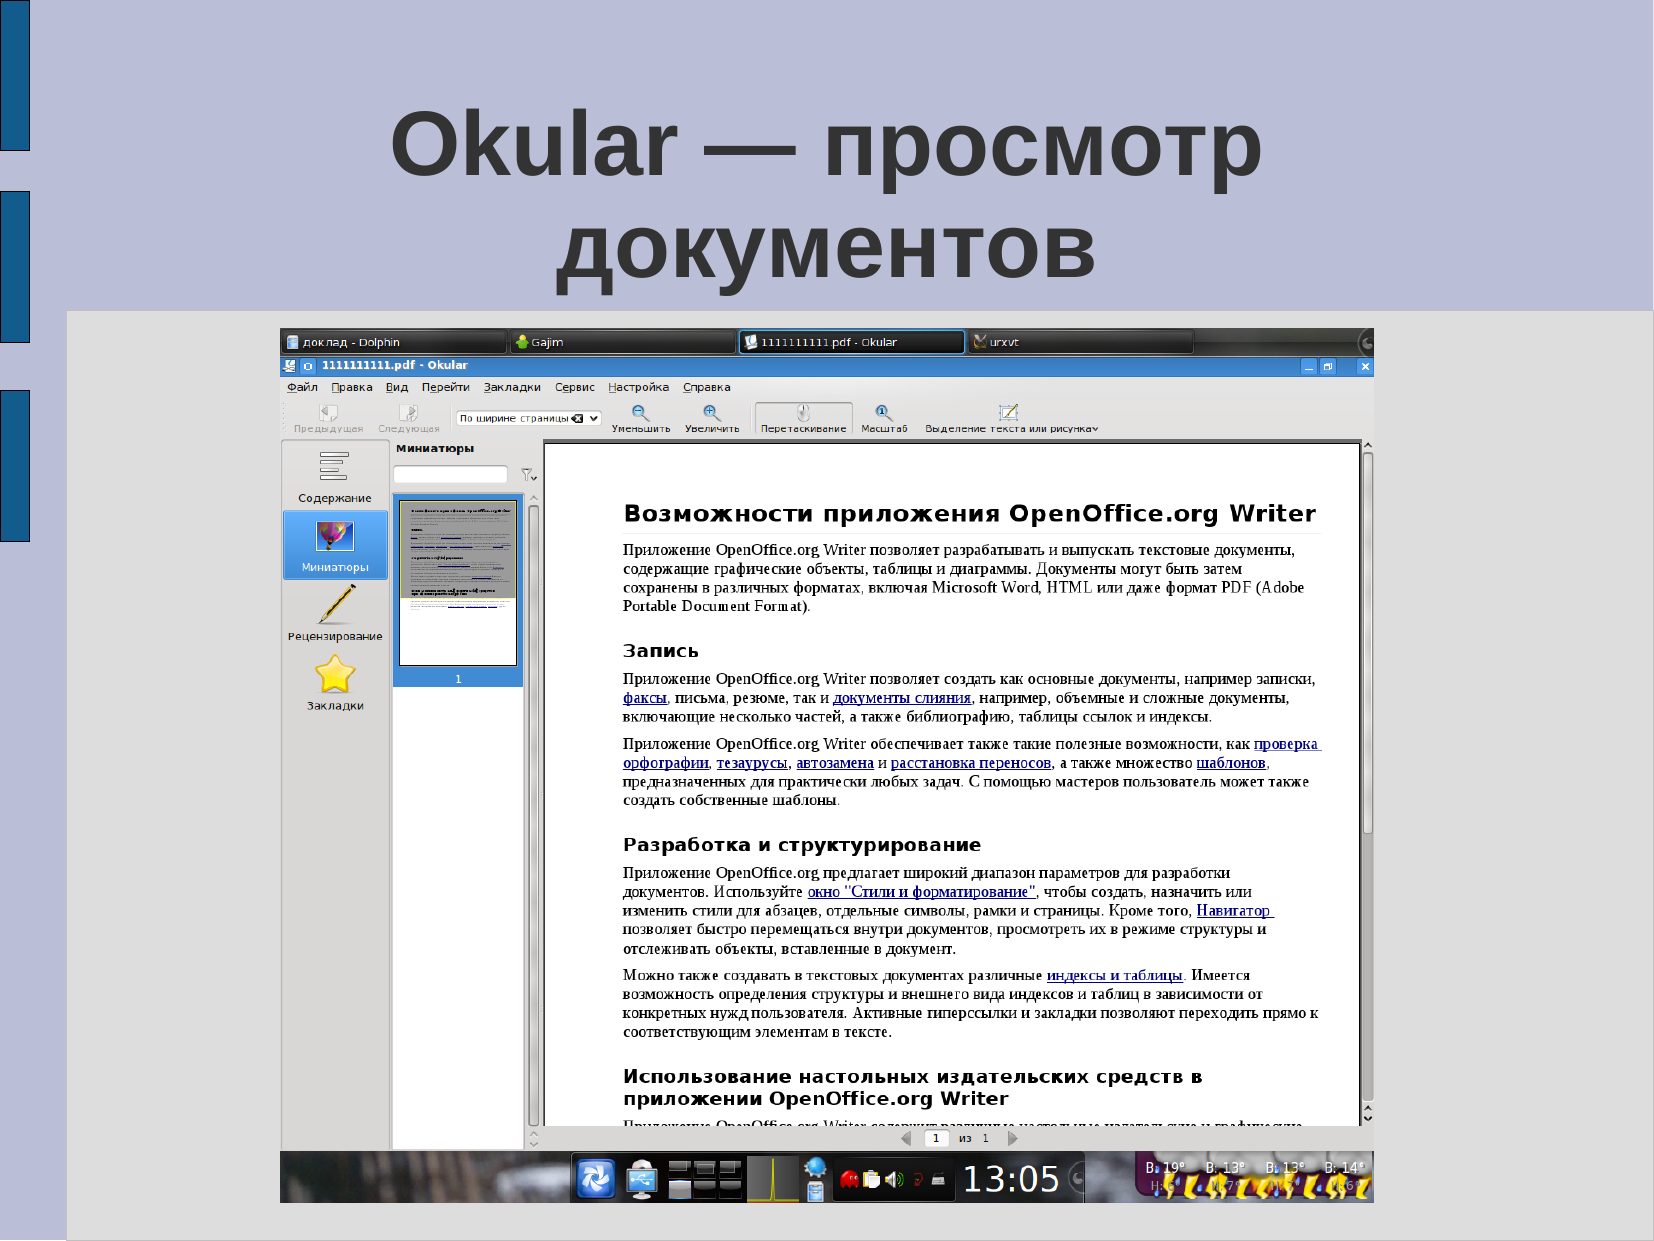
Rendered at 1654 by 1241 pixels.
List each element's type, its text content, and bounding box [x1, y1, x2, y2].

title Okular — просмотр документов [121, 92, 1534, 298]
picture [280, 328, 1374, 1203]
